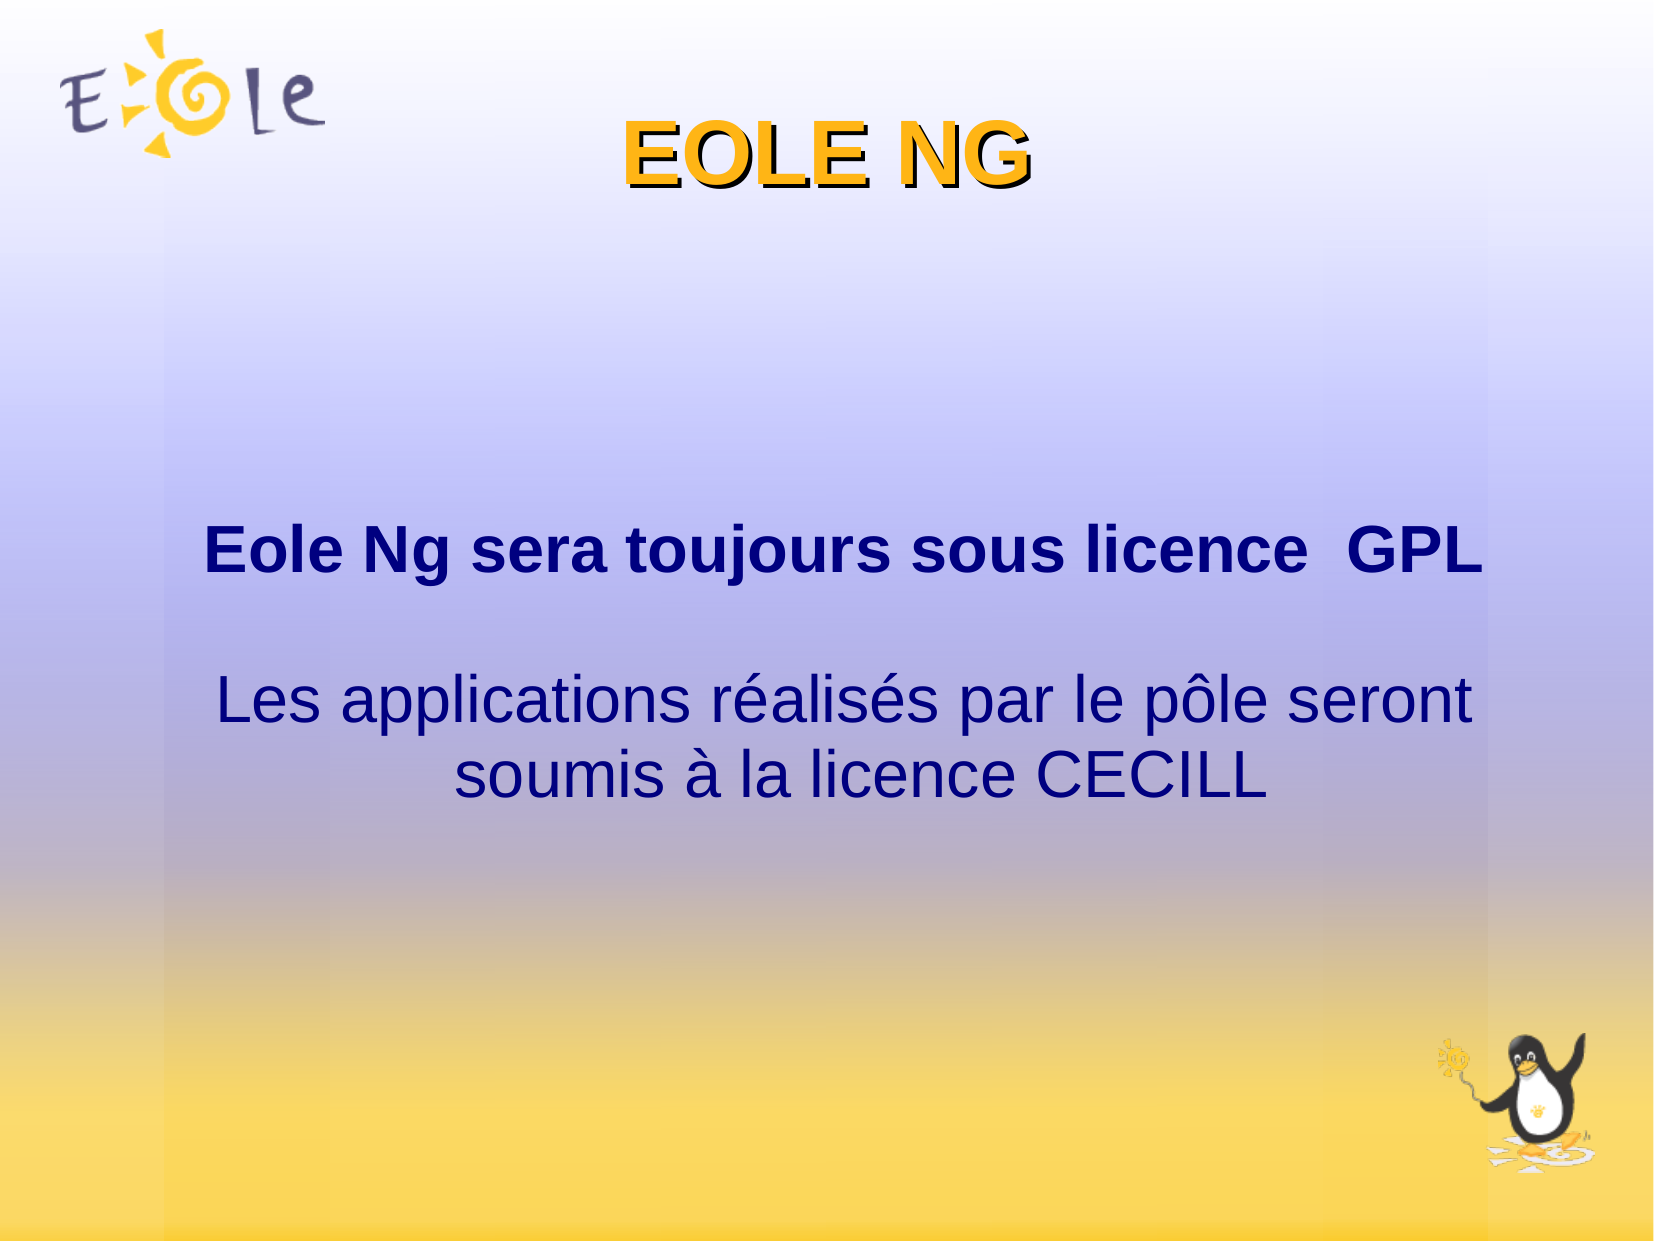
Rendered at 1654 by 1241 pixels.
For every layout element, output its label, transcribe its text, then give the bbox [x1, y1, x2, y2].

subtitle Eole Ng sera toujours sous licence GPL Les applications réalisés par le pôle seront soumis à la licence CECILL [82, 290, 1571, 1109]
picture [0, 0, 1654, 1241]
title EOLE NG [82, 49, 1571, 257]
